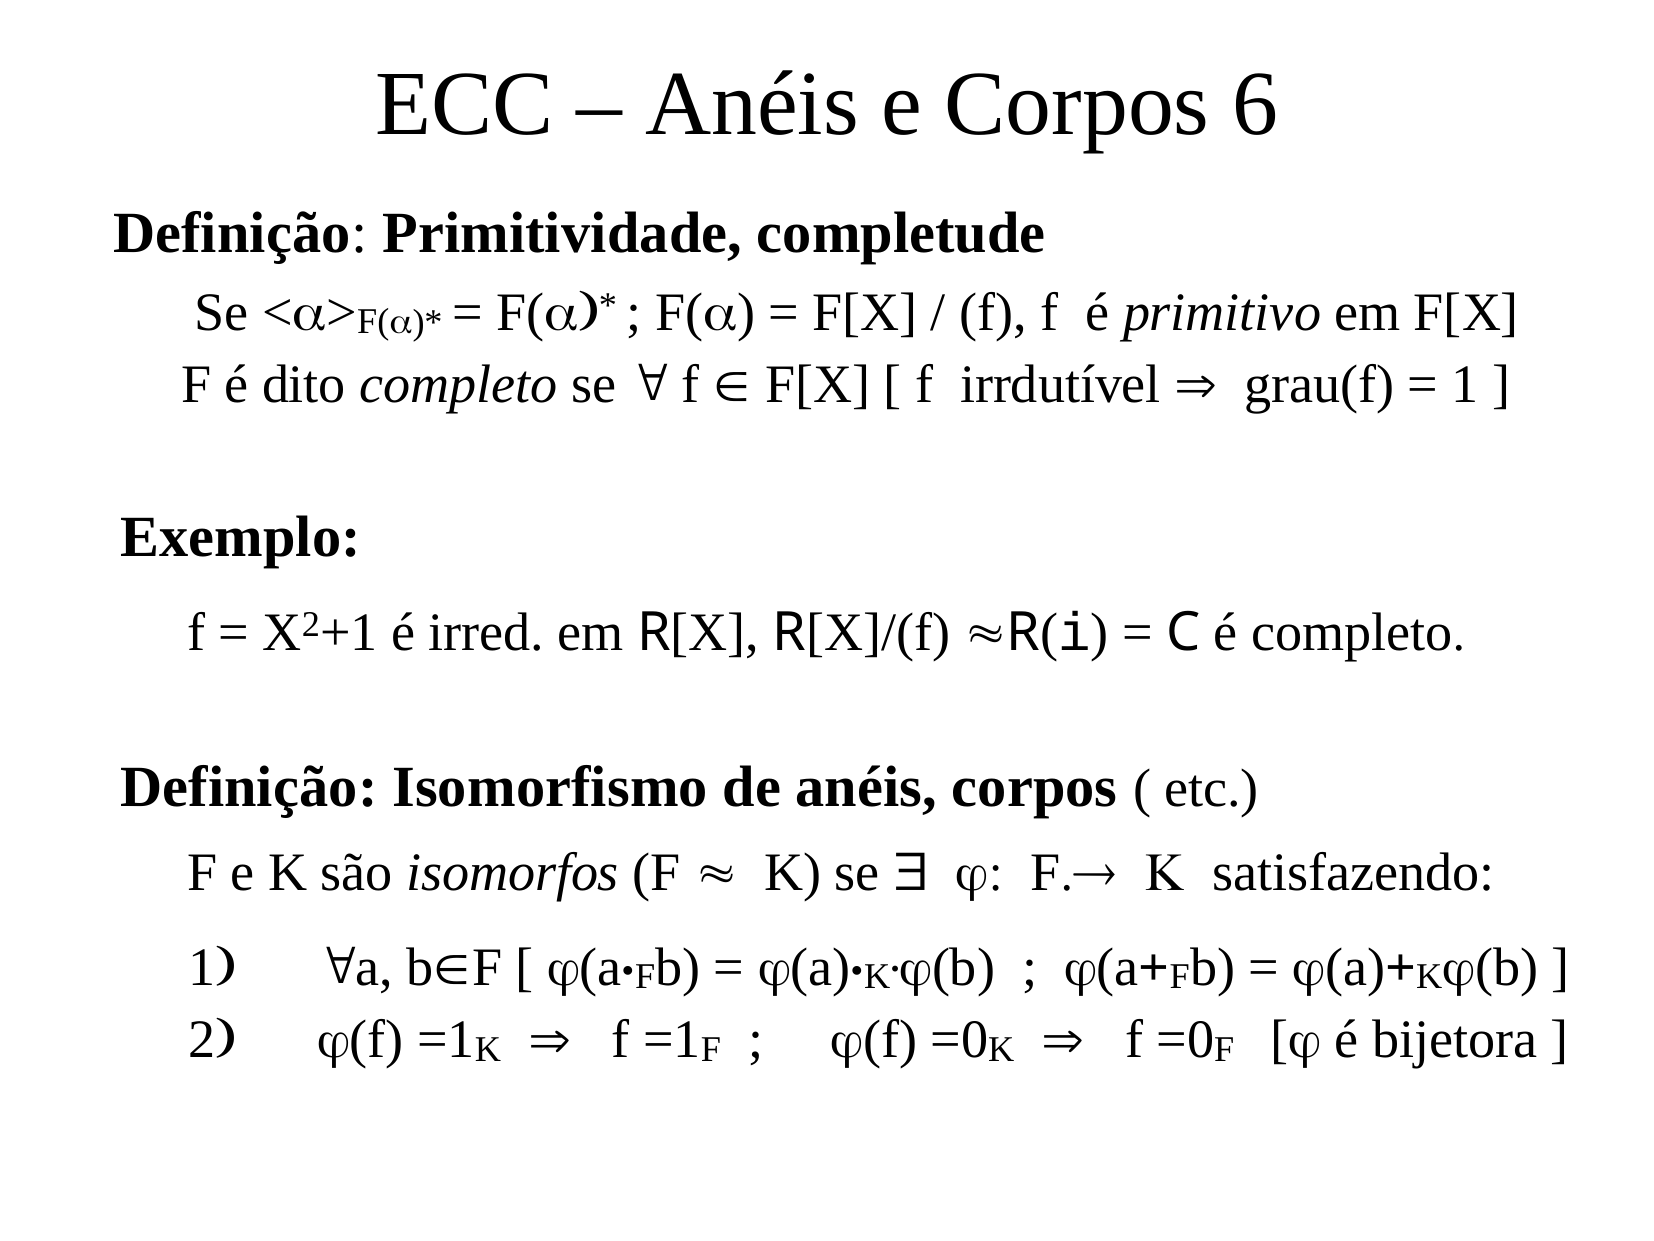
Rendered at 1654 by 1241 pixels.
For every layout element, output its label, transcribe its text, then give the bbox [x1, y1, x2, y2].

text_box Definição: Primitividade, completude Se <>F()* = F(* ; F() = F[X] / (f), f é primitivo em F[X] F é dito completo se  f  F[X] [ f irrdutível grau(f) = 1 ] Exemplo: f = X2+1 é irred. em R[X], R[X]/(f) R(i) = C é completo Definição: Isomorfismo de anéis, corpos ( etc.) F e K são isomorfos (F K) se Fsatisfazendo: a, bF [ (a.Fb) = (a).K.(b) ; (a+Fb) = (a)+K(b) ] (f) =1K  f =1F ; (f) =0K  f =0F [ é bijetora ] [113, 200, 1588, 1143]
title ECC – Anéis e Corpos 6 [121, 0, 1534, 208]
